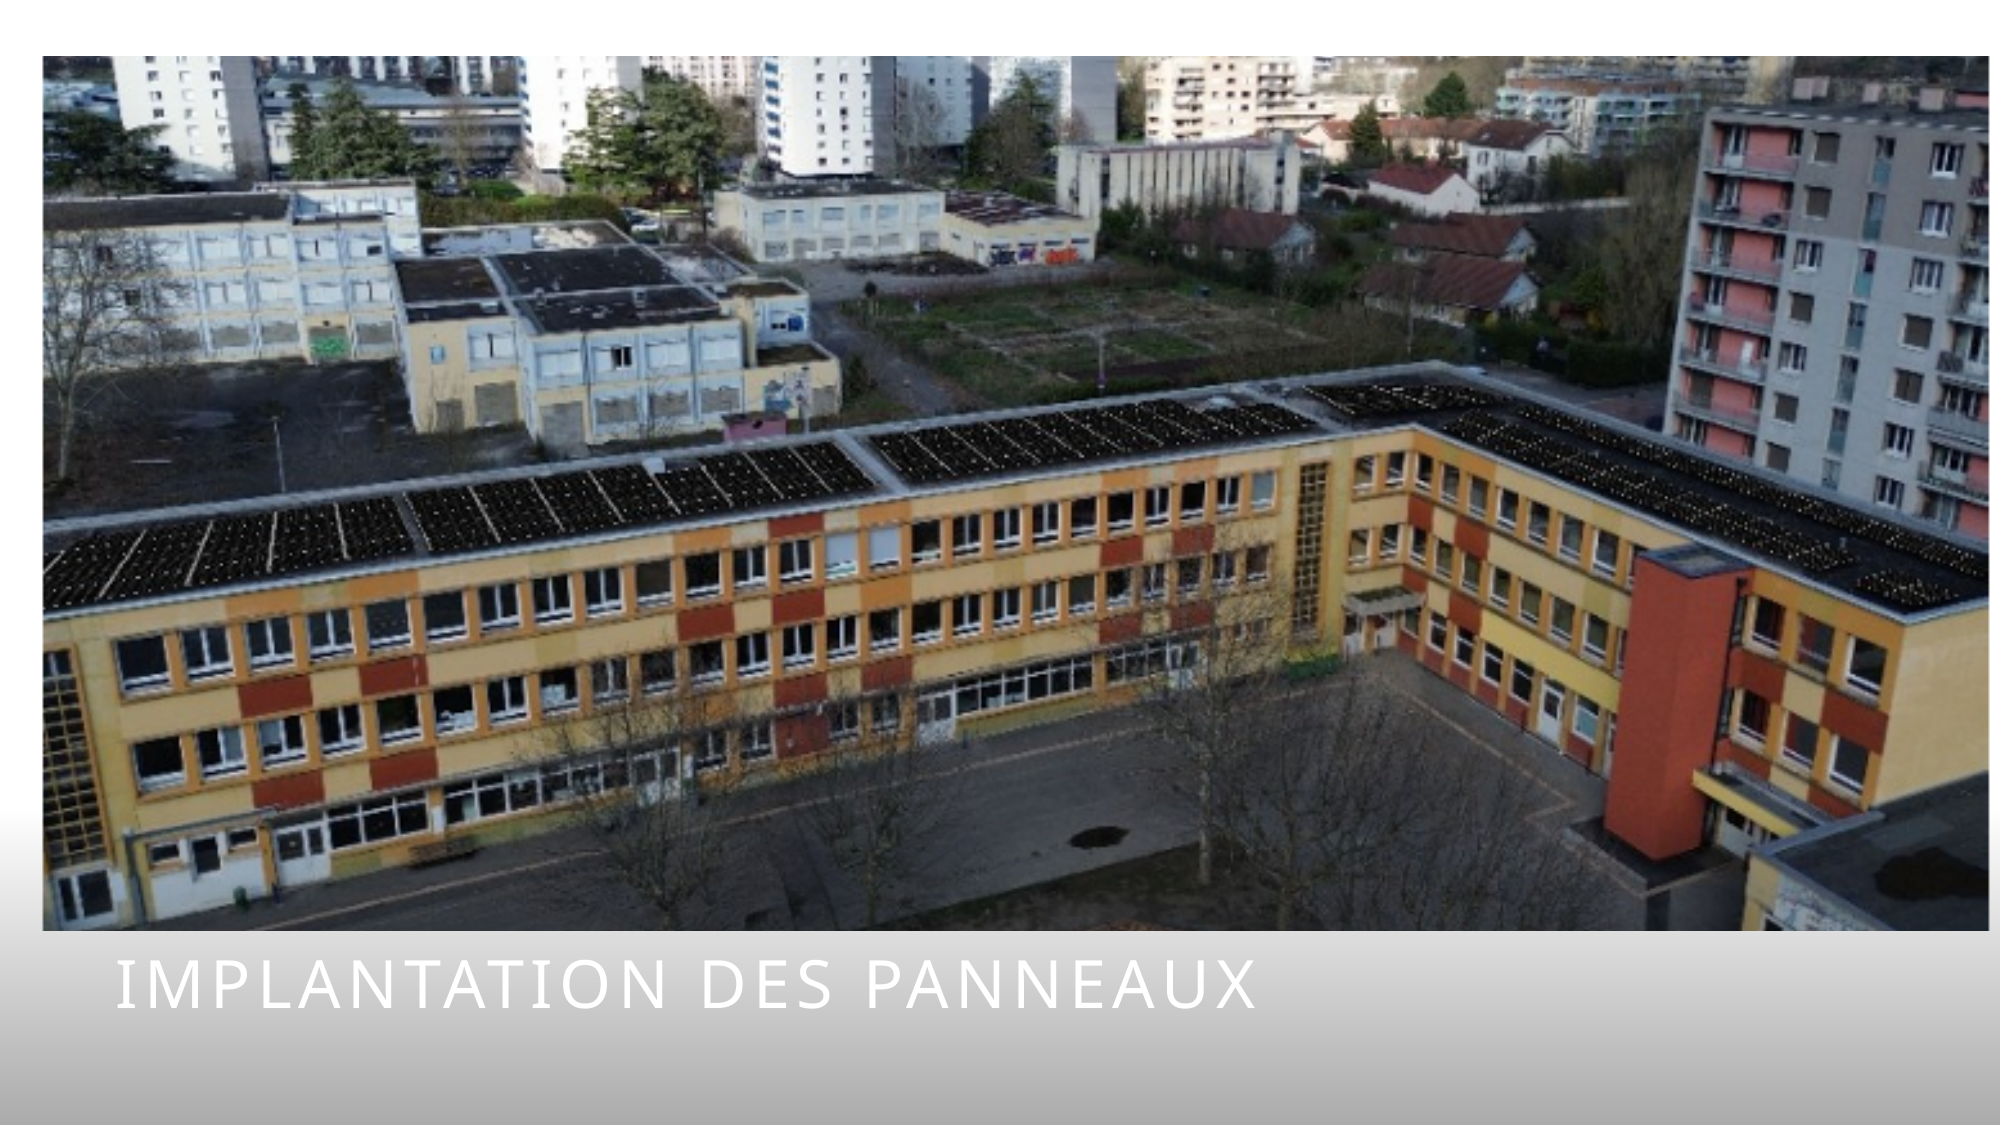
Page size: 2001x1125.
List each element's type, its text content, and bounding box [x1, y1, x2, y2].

text_box [0, 807, 2000, 1125]
picture [26, 56, 2000, 807]
title Implantation des panneaux [100, 930, 1322, 1043]
